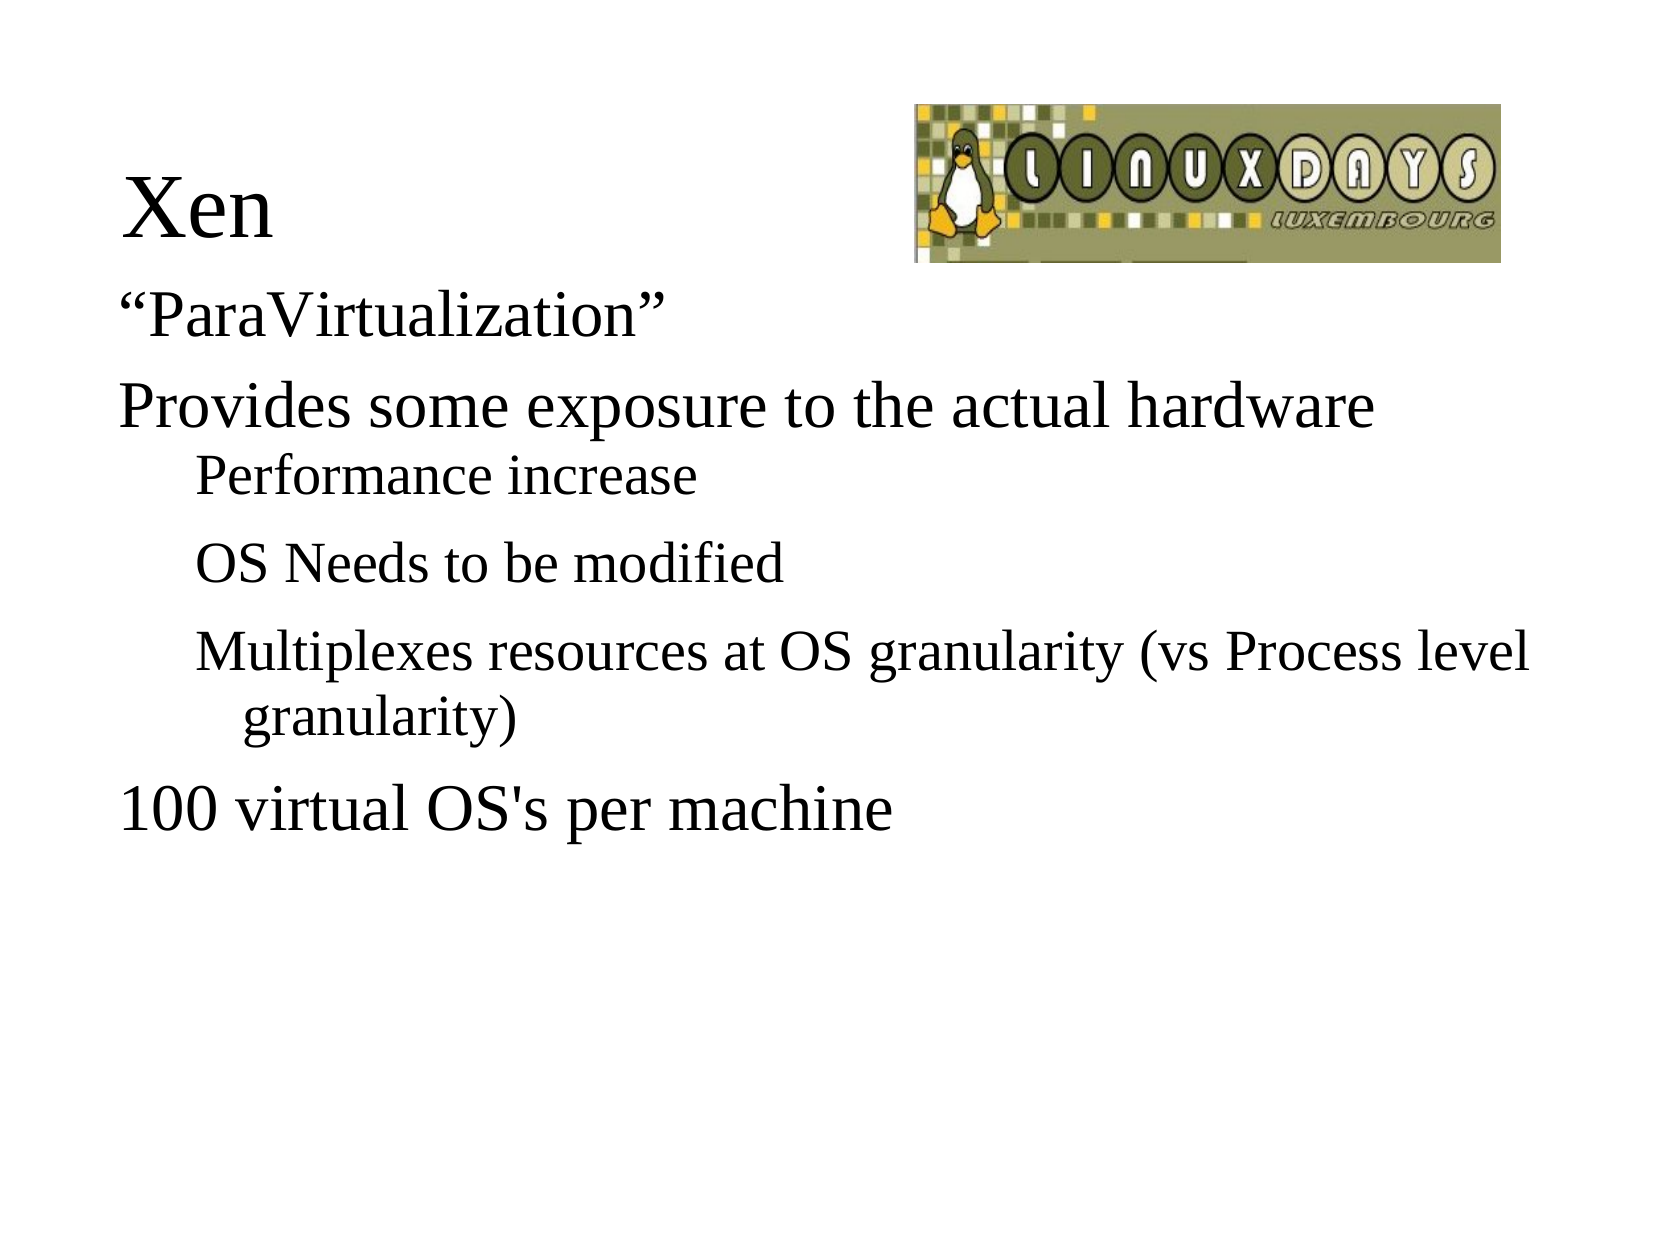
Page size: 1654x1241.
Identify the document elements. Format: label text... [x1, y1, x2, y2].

picture [914, 249, 1501, 263]
title Xen [82, 57, 1571, 249]
list “ParaVirtualization” Provides some exposure to the actual hardware Performance increase OS Needs to be modified Multiplexes resources at OS granularity (vs Process level granularity) 100 virtual OS's per machine [86, 269, 1626, 1241]
